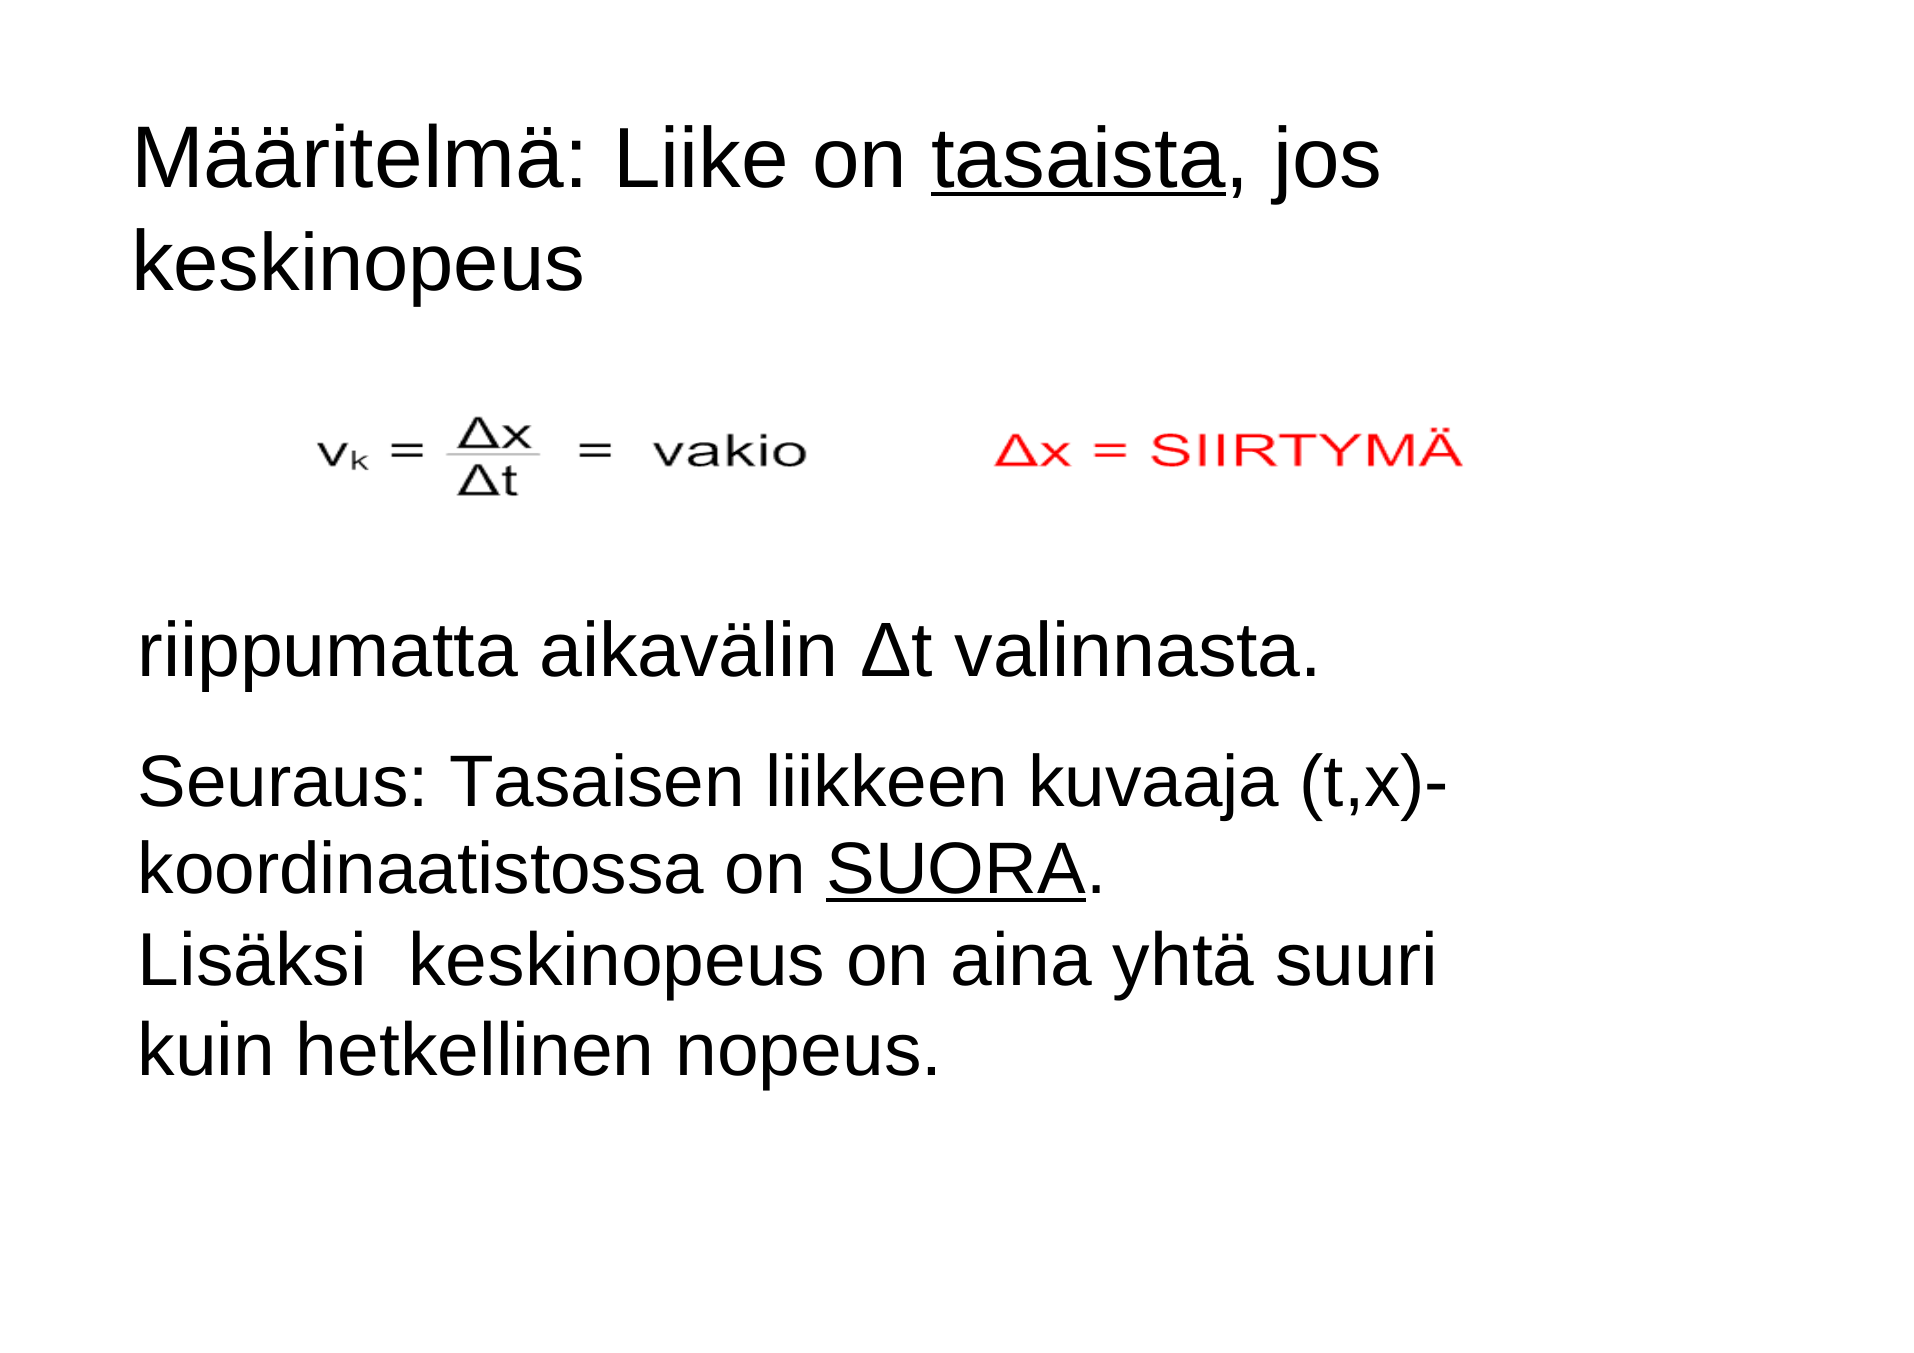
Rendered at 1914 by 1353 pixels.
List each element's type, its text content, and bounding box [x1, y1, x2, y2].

text_box riippumatta aikavälin Δt valinnasta. Seuraus: Tasaisen liikkeen kuvaaja (t,x)- koordinaatistossa on SUORA. Lisäksi keskinopeus on aina yhtä suuri kuin hetkellinen nopeus. [122, 592, 1687, 1335]
picture [262, 360, 1517, 542]
text_box Määritelmä: Liike on tasaista, jos keskinopeus [116, 92, 1654, 444]
